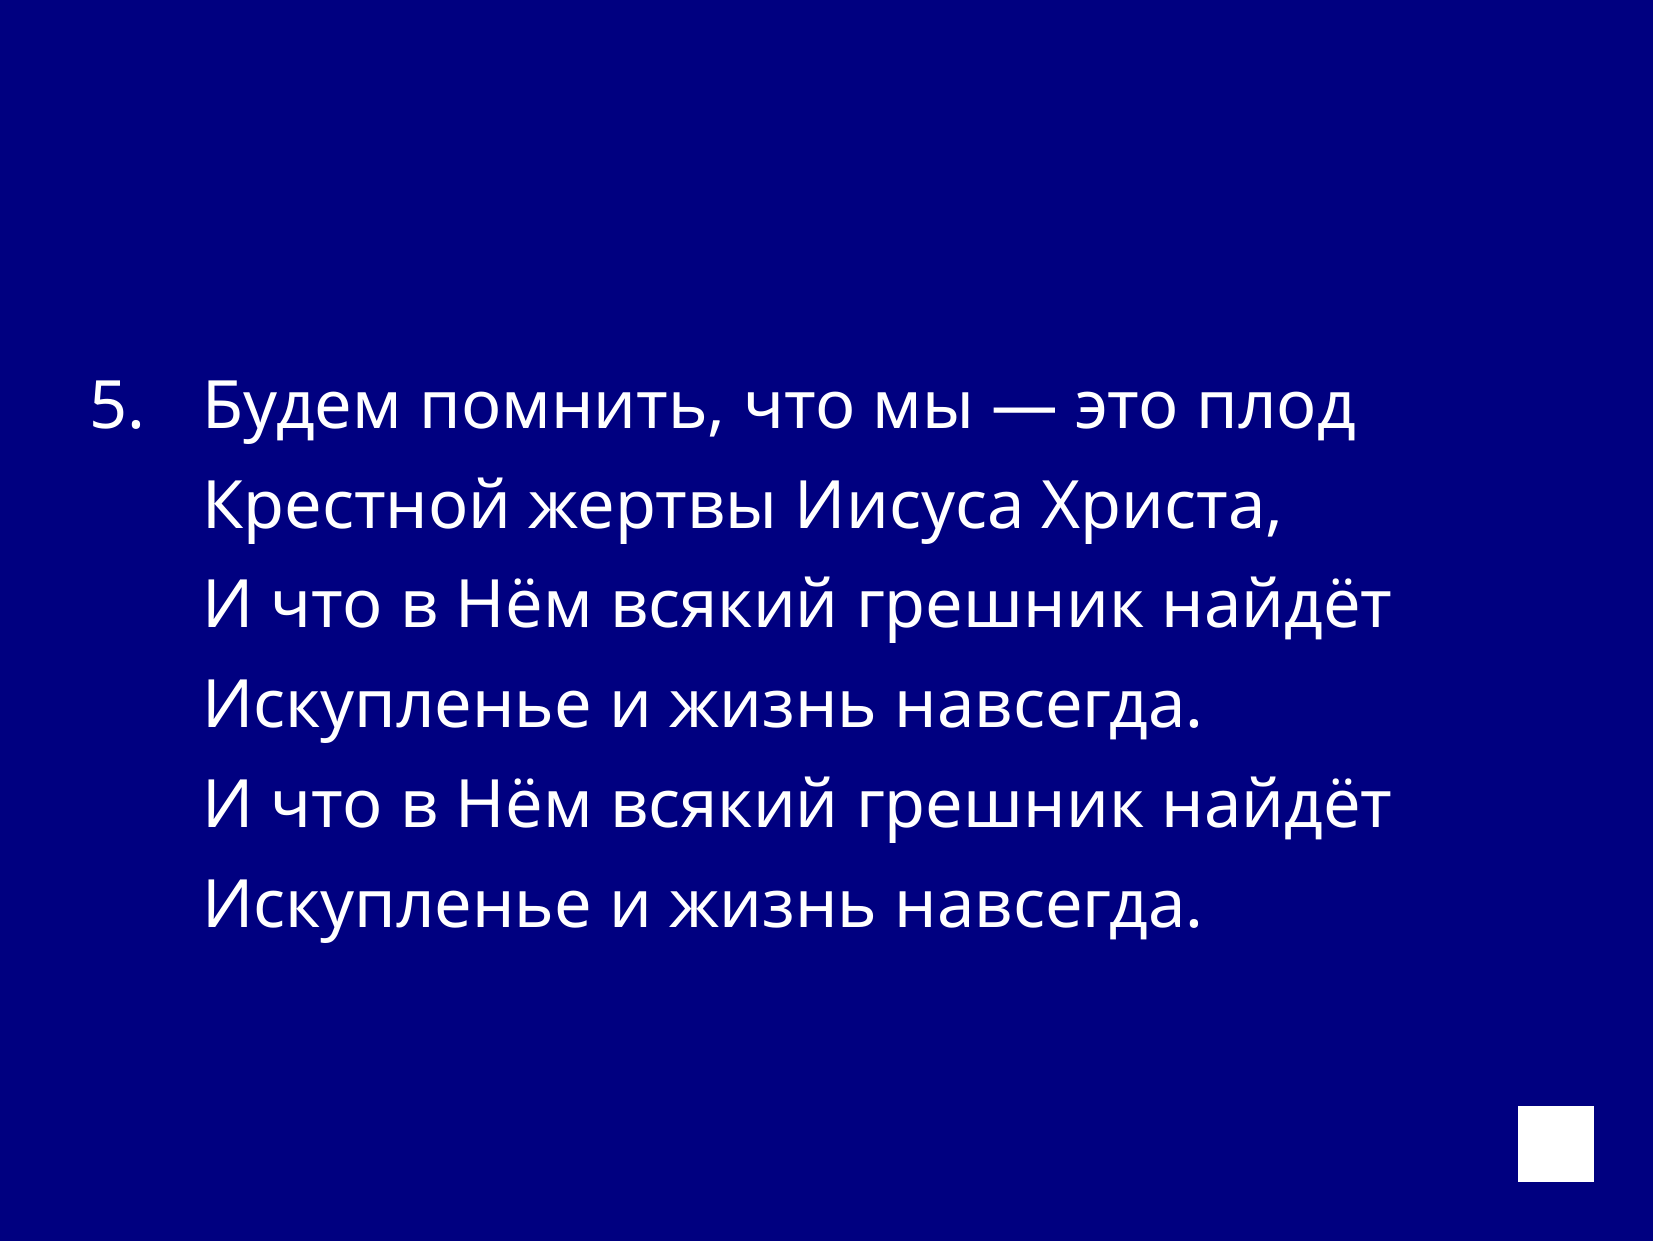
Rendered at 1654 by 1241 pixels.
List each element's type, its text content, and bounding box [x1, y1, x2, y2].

text_box [1518, 1106, 1594, 1182]
text_box 5. Будем помнить, что мы — это плод Крестной жертвы Иисуса Христа, И что в Нём всякий грешник найдёт Искупленье и жизнь навсегда. И что в Нём всякий грешник найдёт Искупленье и жизнь навсегда. [75, 150, 1576, 1163]
